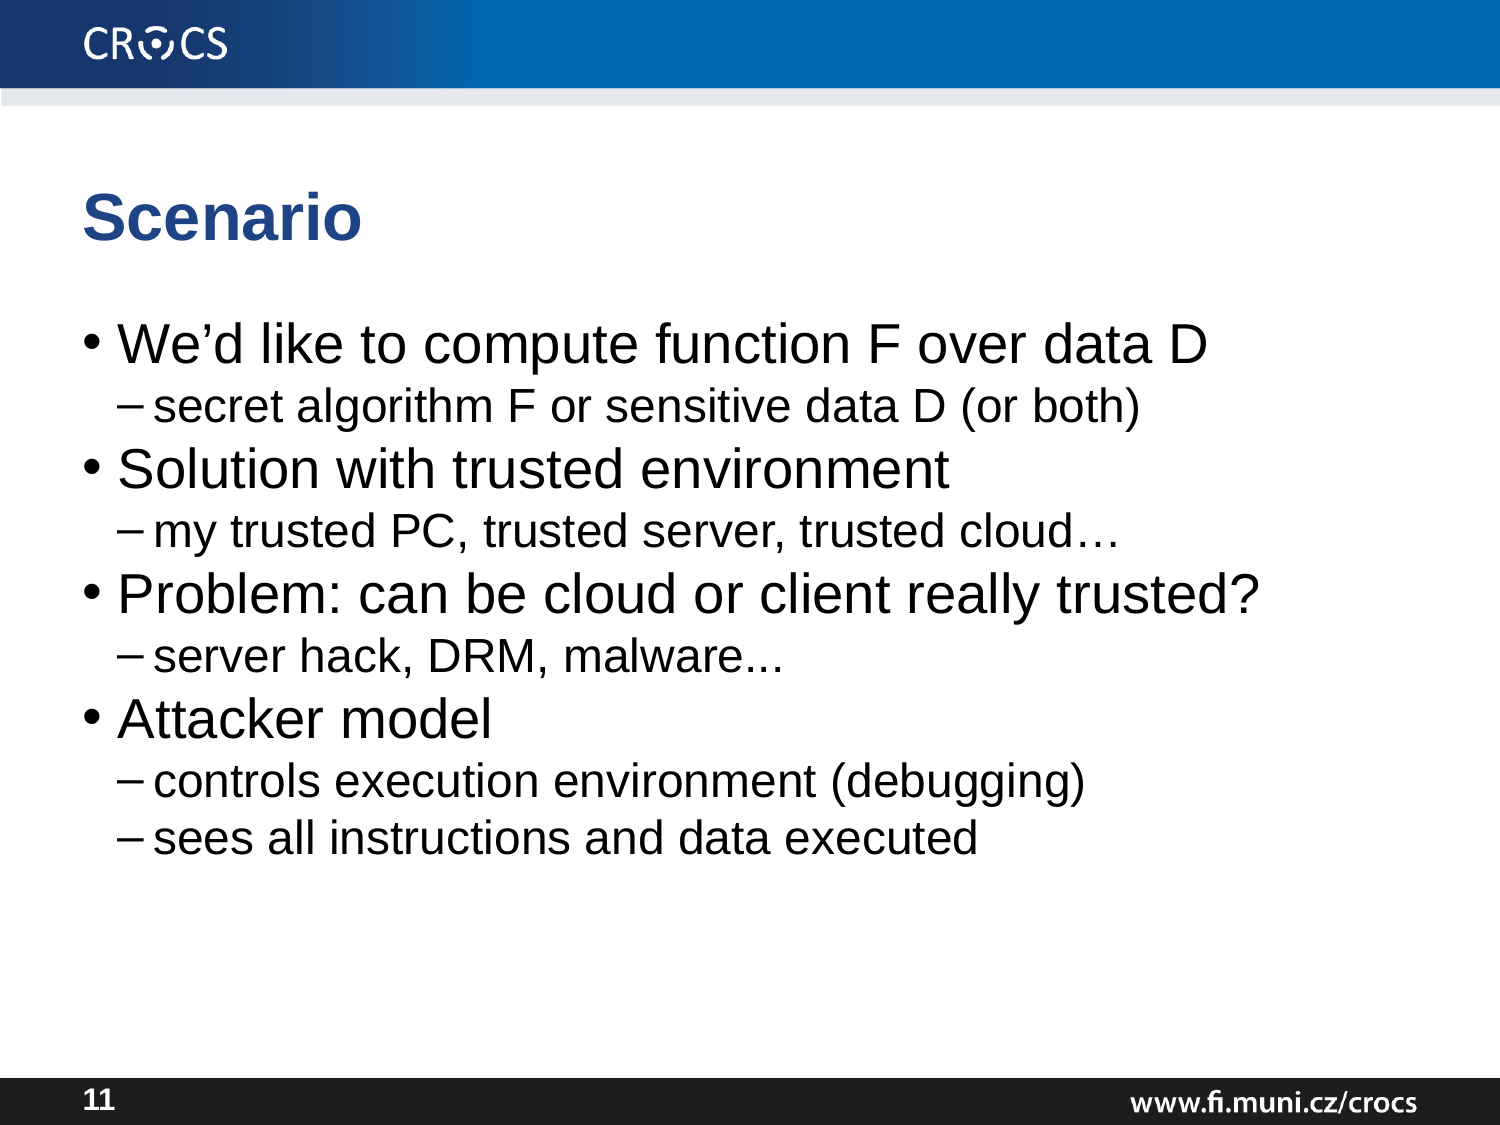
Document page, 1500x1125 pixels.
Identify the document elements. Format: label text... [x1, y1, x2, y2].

text_box Scenario [82, 148, 1433, 279]
picture [0, 0, 1500, 1125]
text_box <number> [82, 1078, 148, 1125]
text_box We’d like to compute function F over data D secret algorithm F or sensitive data D (or both) Solution with trusted environment my trusted PC, trusted server, trusted cloud… Problem: can be cloud or client really trusted? server hack, DRM, malware... Attacker model controls execution environment (debugging) sees all instructions and data executed [82, 307, 1433, 988]
